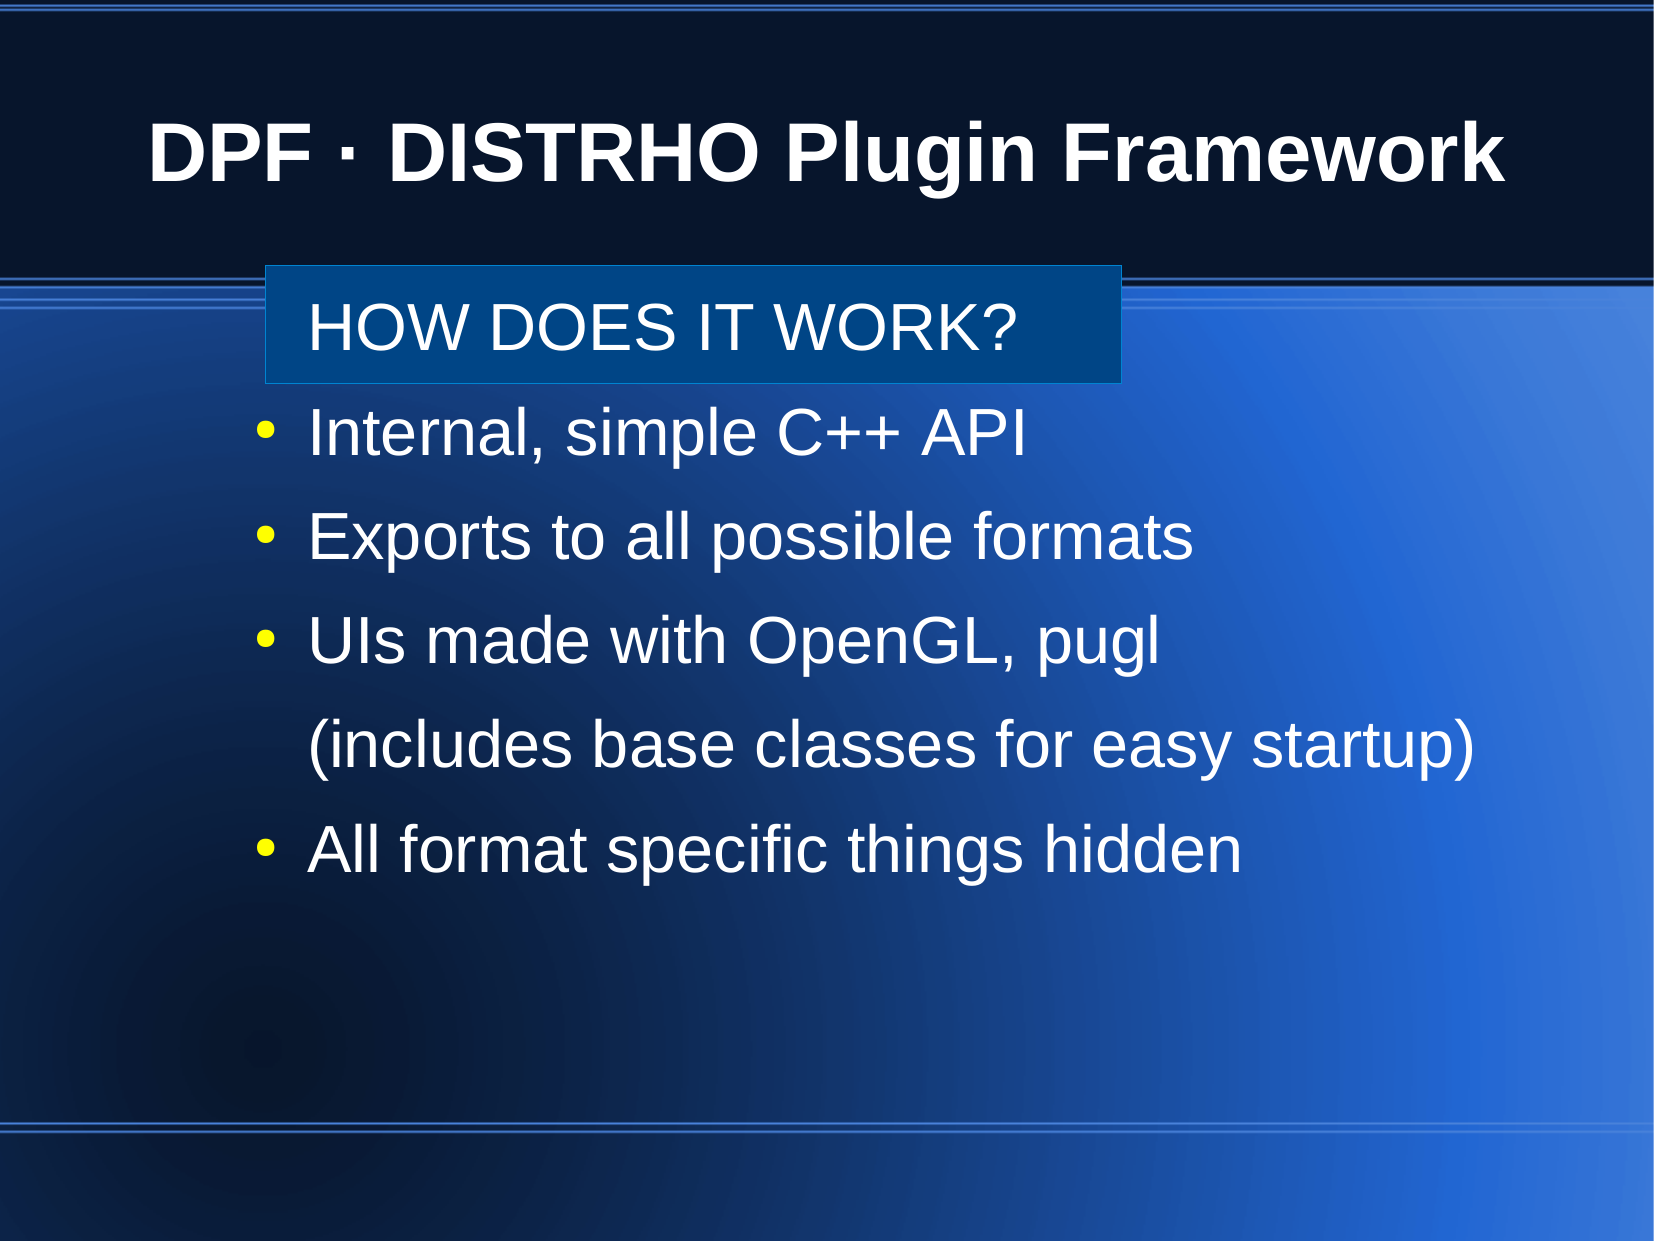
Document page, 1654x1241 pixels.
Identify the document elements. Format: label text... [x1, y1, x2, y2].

text_box [265, 265, 1122, 290]
picture [0, 0, 1654, 1241]
list HOW DOES IT WORK? Internal, simple C++ API Exports to all possible formats UIs made with OpenGL, pugl (includes base classes for easy startup) All format specific things hidden [236, 290, 1571, 1010]
title DPF · DISTRHO Plugin Framework [82, 49, 1571, 257]
